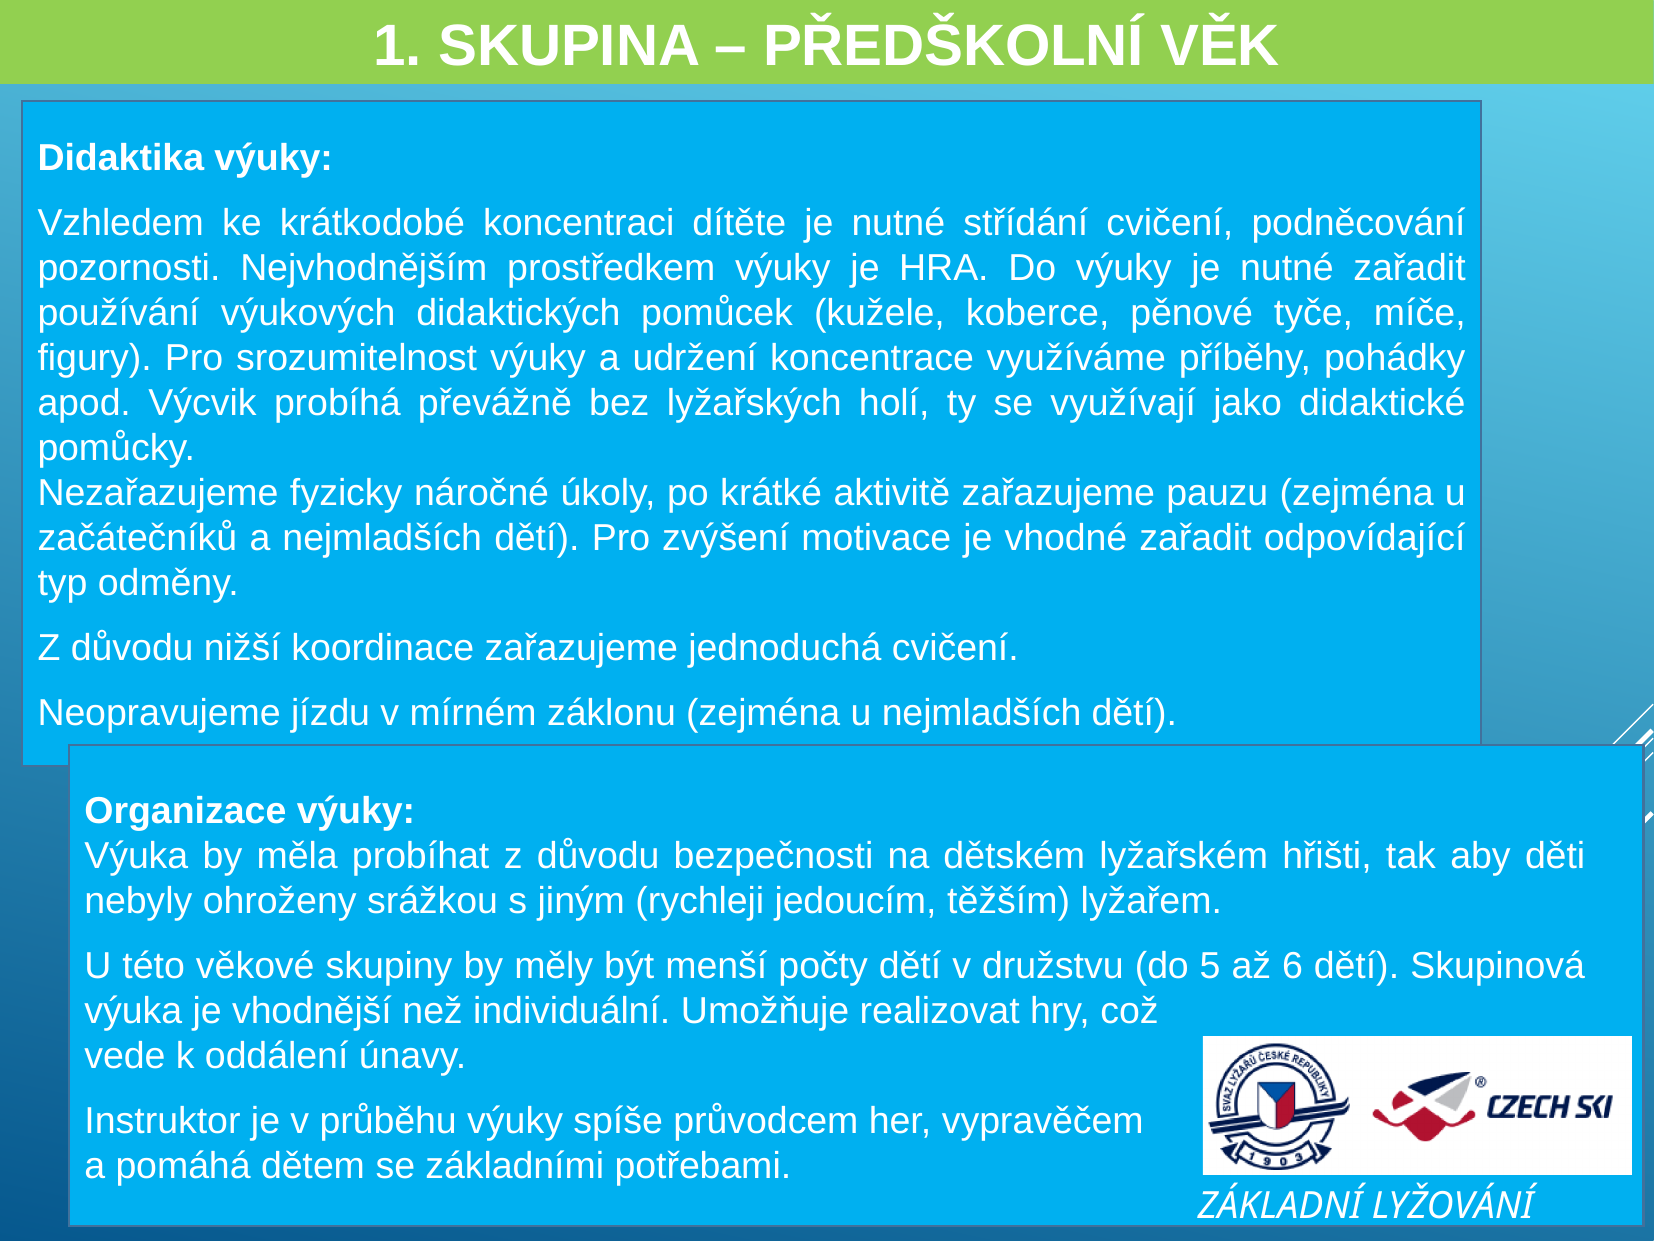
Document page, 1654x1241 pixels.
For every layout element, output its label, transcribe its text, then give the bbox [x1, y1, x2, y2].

text_box Organizace výuky: Výuka by měla probíhat z důvodu bezpečnosti na dětském lyžařském hřišti, tak aby děti nebyly ohroženy srážkou s jiným (rychleji jedoucím, těžším) lyžařem. U této věkové skupiny by měly být menší počty dětí v družstvu (do 5 až 6 dětí). Skupinová výuka je vhodnější než individuální. Umožňuje realizovat hry, což vede k oddálení únavy. Instruktor je v průběhu výuky spíše průvodcem her, vypravěčem a pomáhá dětem se základními potřebami. [69, 745, 1644, 1226]
text_box Didaktika výuky: Vzhledem ke krátkodobé koncentraci dítěte je nutné střídání cvičení, podněcování pozornosti. Nejvhodnějším prostředkem výuky je HRA. Do výuky je nutné zařadit používání výukových didaktických pomůcek (kužele, koberce, pěnové tyče, míče, figury). Pro srozumitelnost výuky a udržení koncentrace využíváme příběhy, pohádky apod. Výcvik probíhá převážně bez lyžařských holí, ty se využívají jako didaktické pomůcky. Nezařazujeme fyzicky náročné úkoly, po krátké aktivitě zařazujeme pauzu (zejména u začátečníků a nejmladších dětí). Pro zvýšení motivace je vhodné zařadit odpovídající typ odměny. Z důvodu nižší koordinace zařazujeme jednoduchá cvičení. Neopravujeme jízdu v mírném záklonu (zejména u nejmladších dětí). [22, 101, 1481, 766]
text_box ZÁKLADNÍ LYŽOVÁNÍ [1182, 1173, 1644, 1235]
picture [1203, 1037, 1631, 1173]
title 1. Skupina – předškolní věk [0, 0, 1654, 84]
